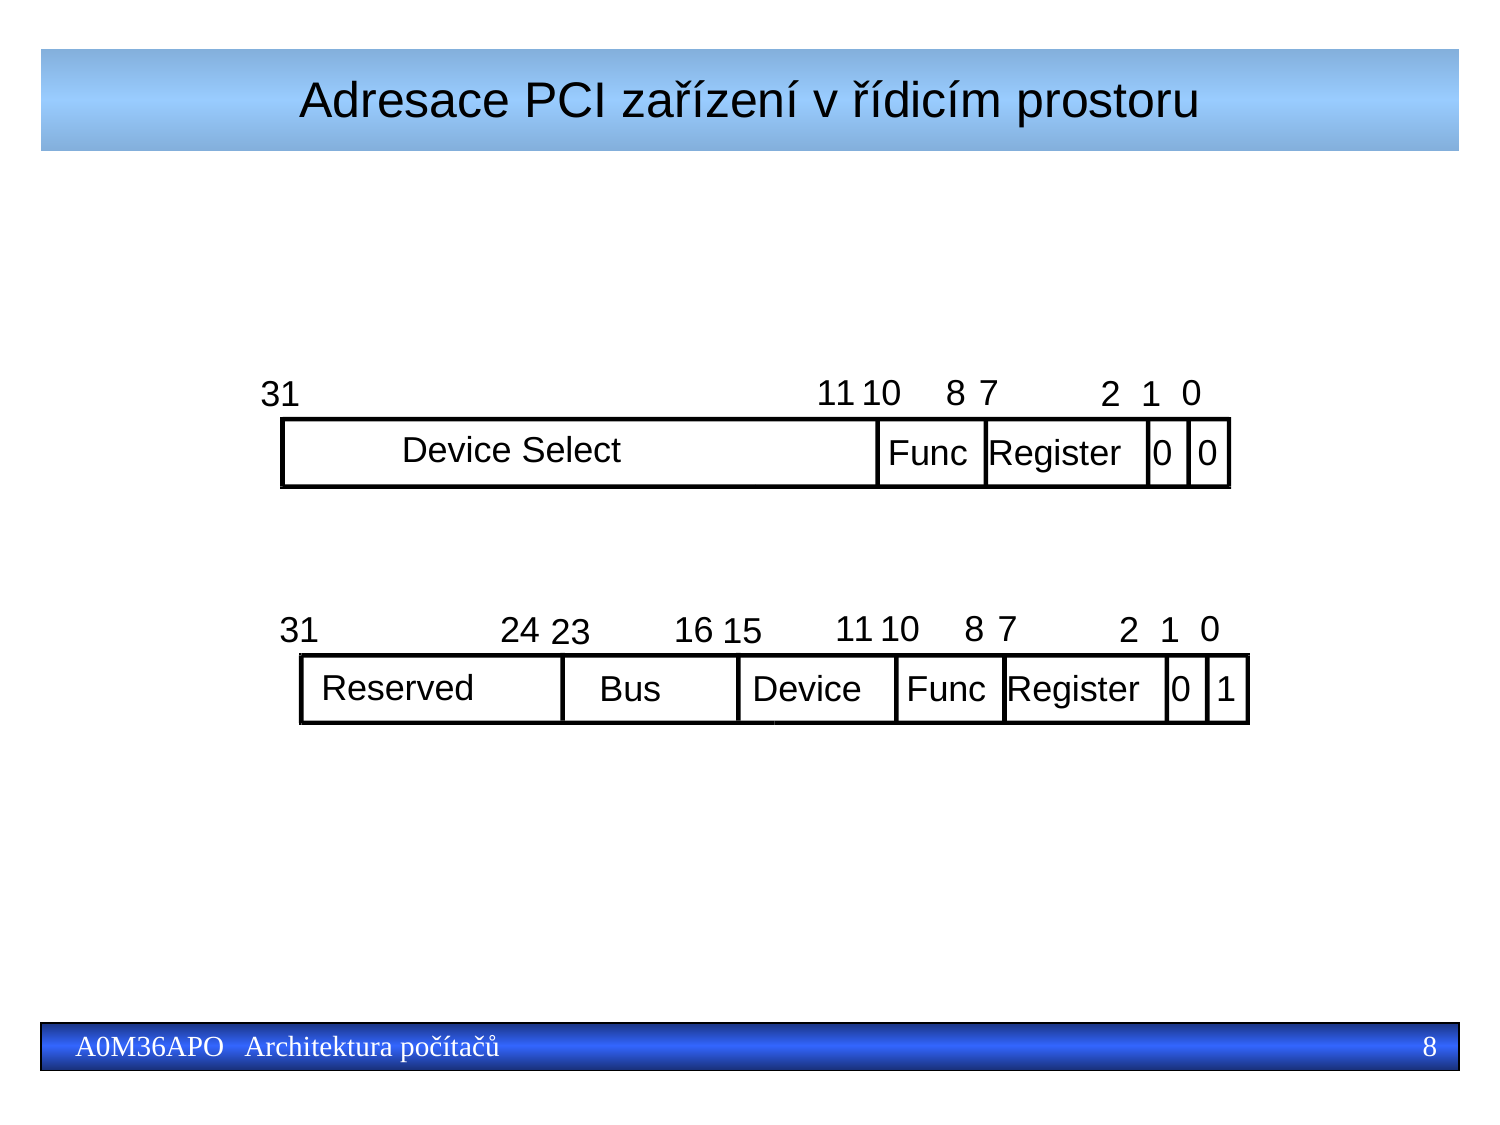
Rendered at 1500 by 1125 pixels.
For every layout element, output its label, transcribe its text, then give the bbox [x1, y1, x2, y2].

chart [279, 606, 1250, 725]
title Adresace PCI zařízení v řídicím prostoru [41, 49, 1459, 151]
chart [260, 370, 1232, 489]
